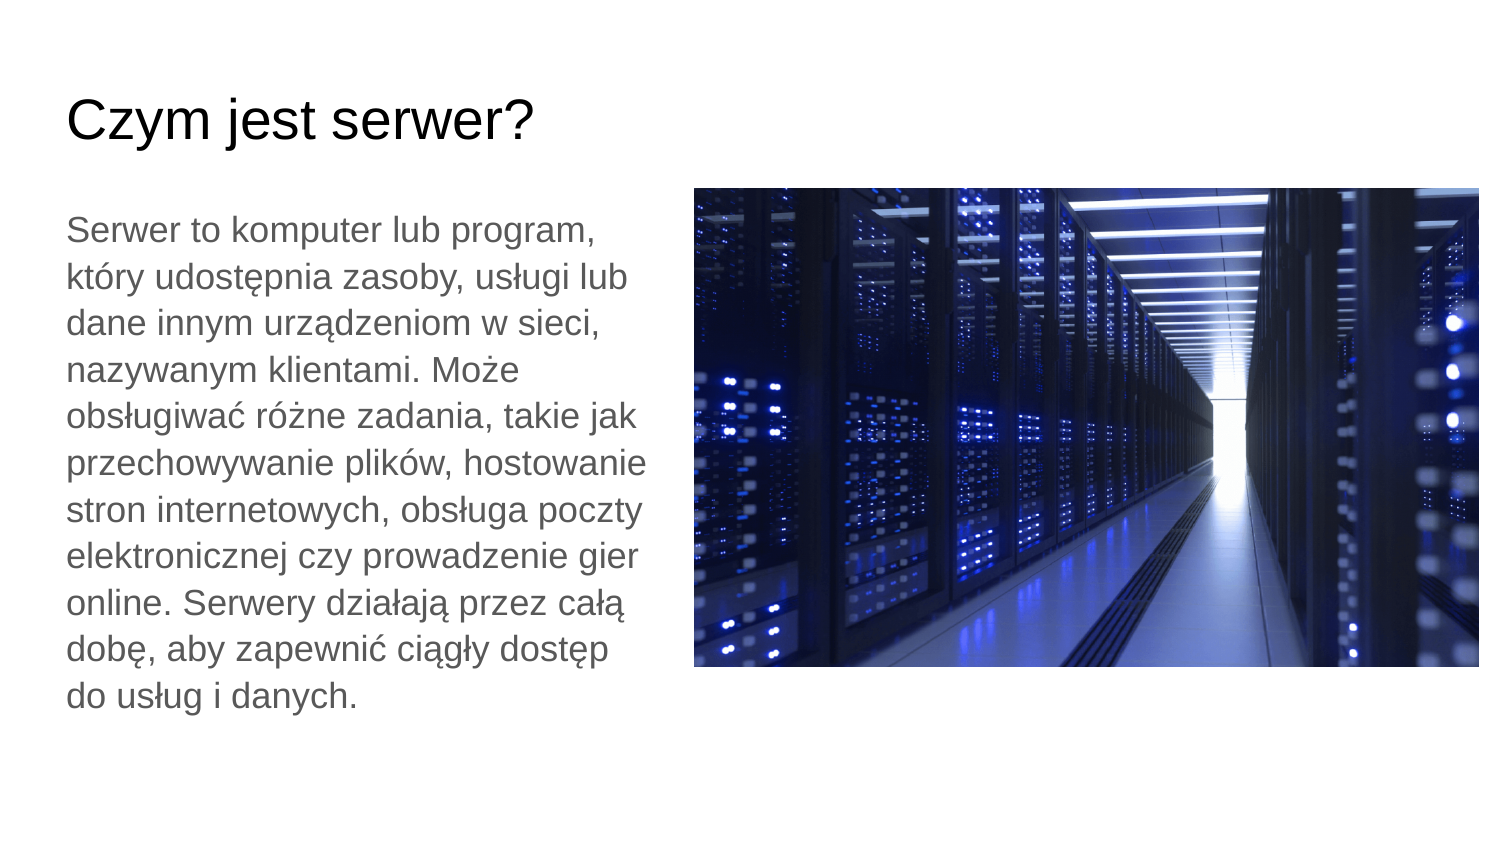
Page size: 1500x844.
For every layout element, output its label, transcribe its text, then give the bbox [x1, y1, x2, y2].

title Czym jest serwer? [51, 72, 1449, 167]
list Serwer to komputer lub program, który udostępnia zasoby, usługi lub dane innym urządzeniom w sieci, nazywanym klientami. Może obsługiwać różne zadania, takie jak przechowywanie plików, hostowanie stron internetowych, obsługa poczty elektronicznej czy prowadzenie gier online. Serwery działają przez całą dobę, aby zapewnić ciągły dostęp do usług i danych. [51, 189, 666, 750]
picture [694, 188, 1479, 667]
